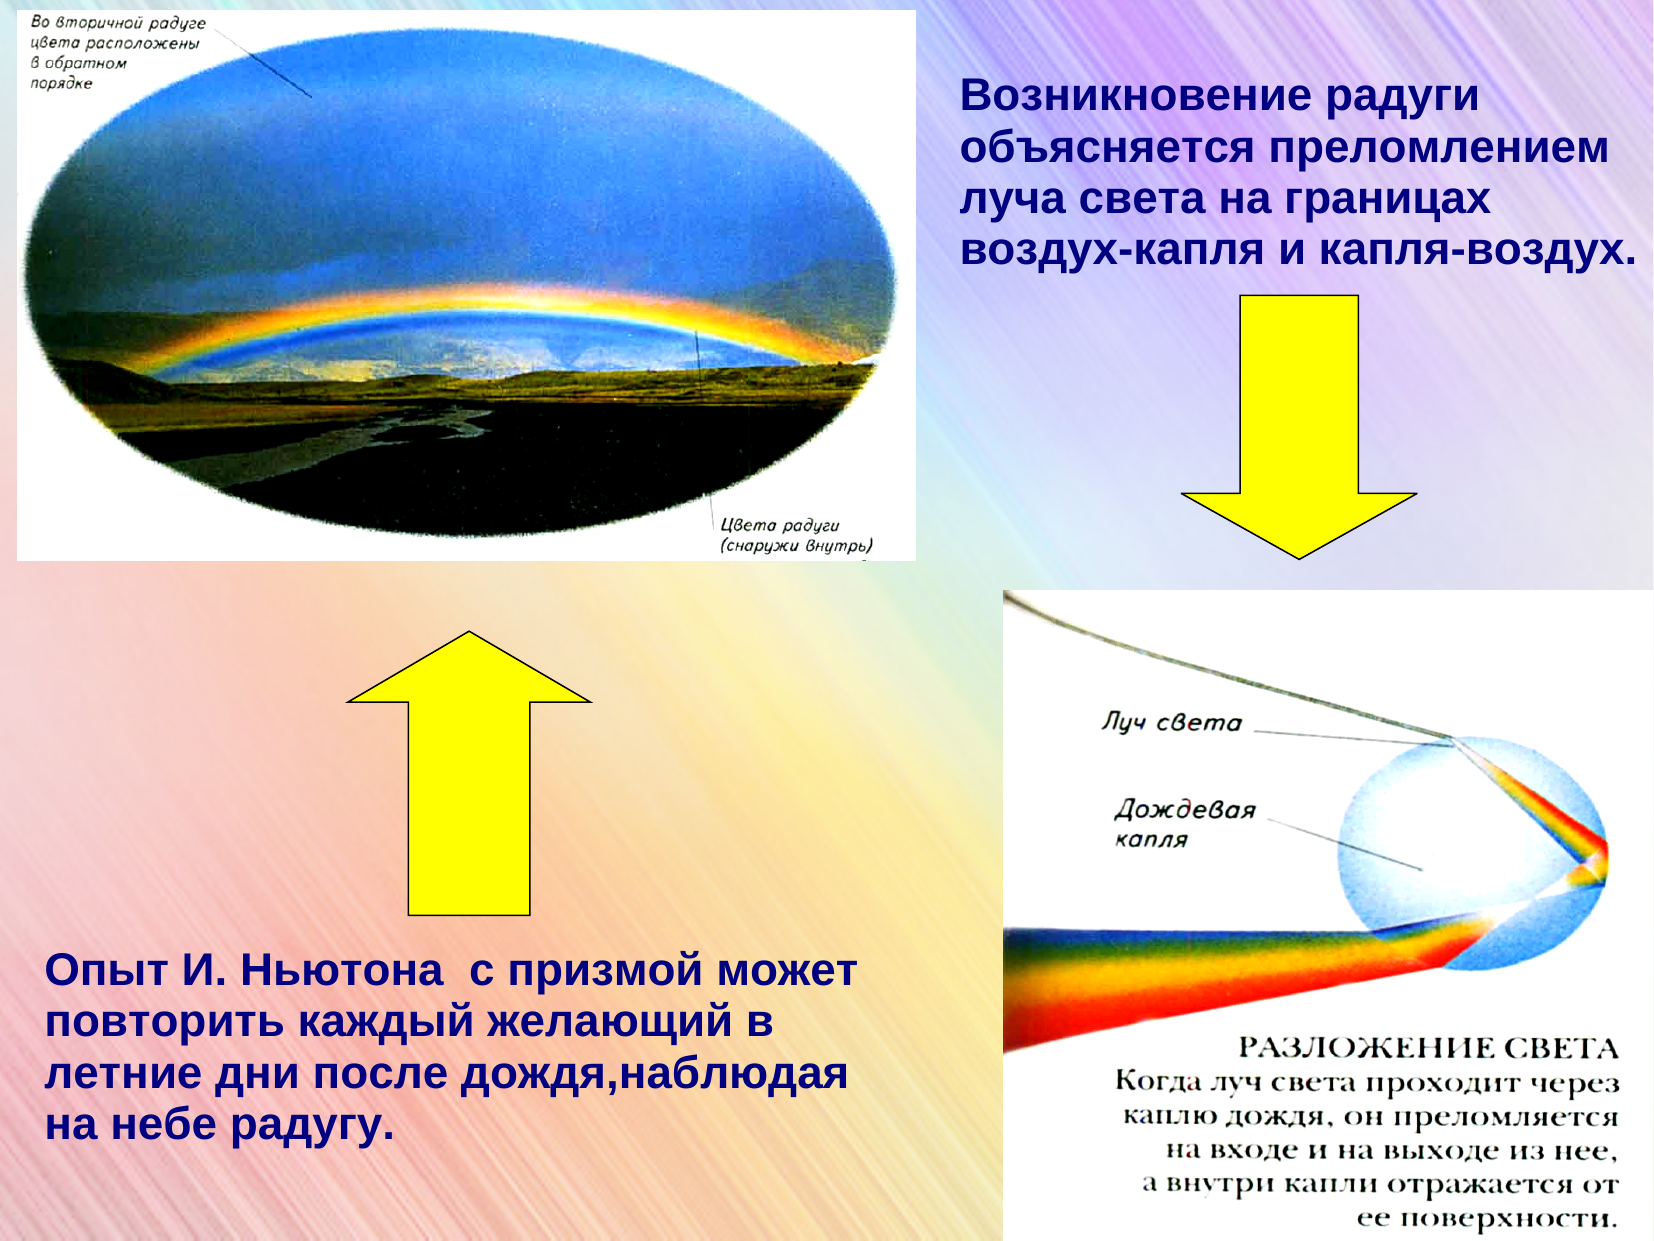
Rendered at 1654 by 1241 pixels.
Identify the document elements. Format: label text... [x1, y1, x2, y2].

text_box Опыт И. Ньютона с призмой может повторить каждый желающий в летние дни после дождя,наблюдая на небе радугу. [29, 936, 885, 1161]
text_box [1181, 295, 1418, 560]
picture [0, 0, 1654, 1241]
text_box Возникновение радуги объясняется преломлением луча света на границах воздух-капля и капля-воздух. [944, 61, 1652, 286]
text_box [347, 631, 591, 916]
